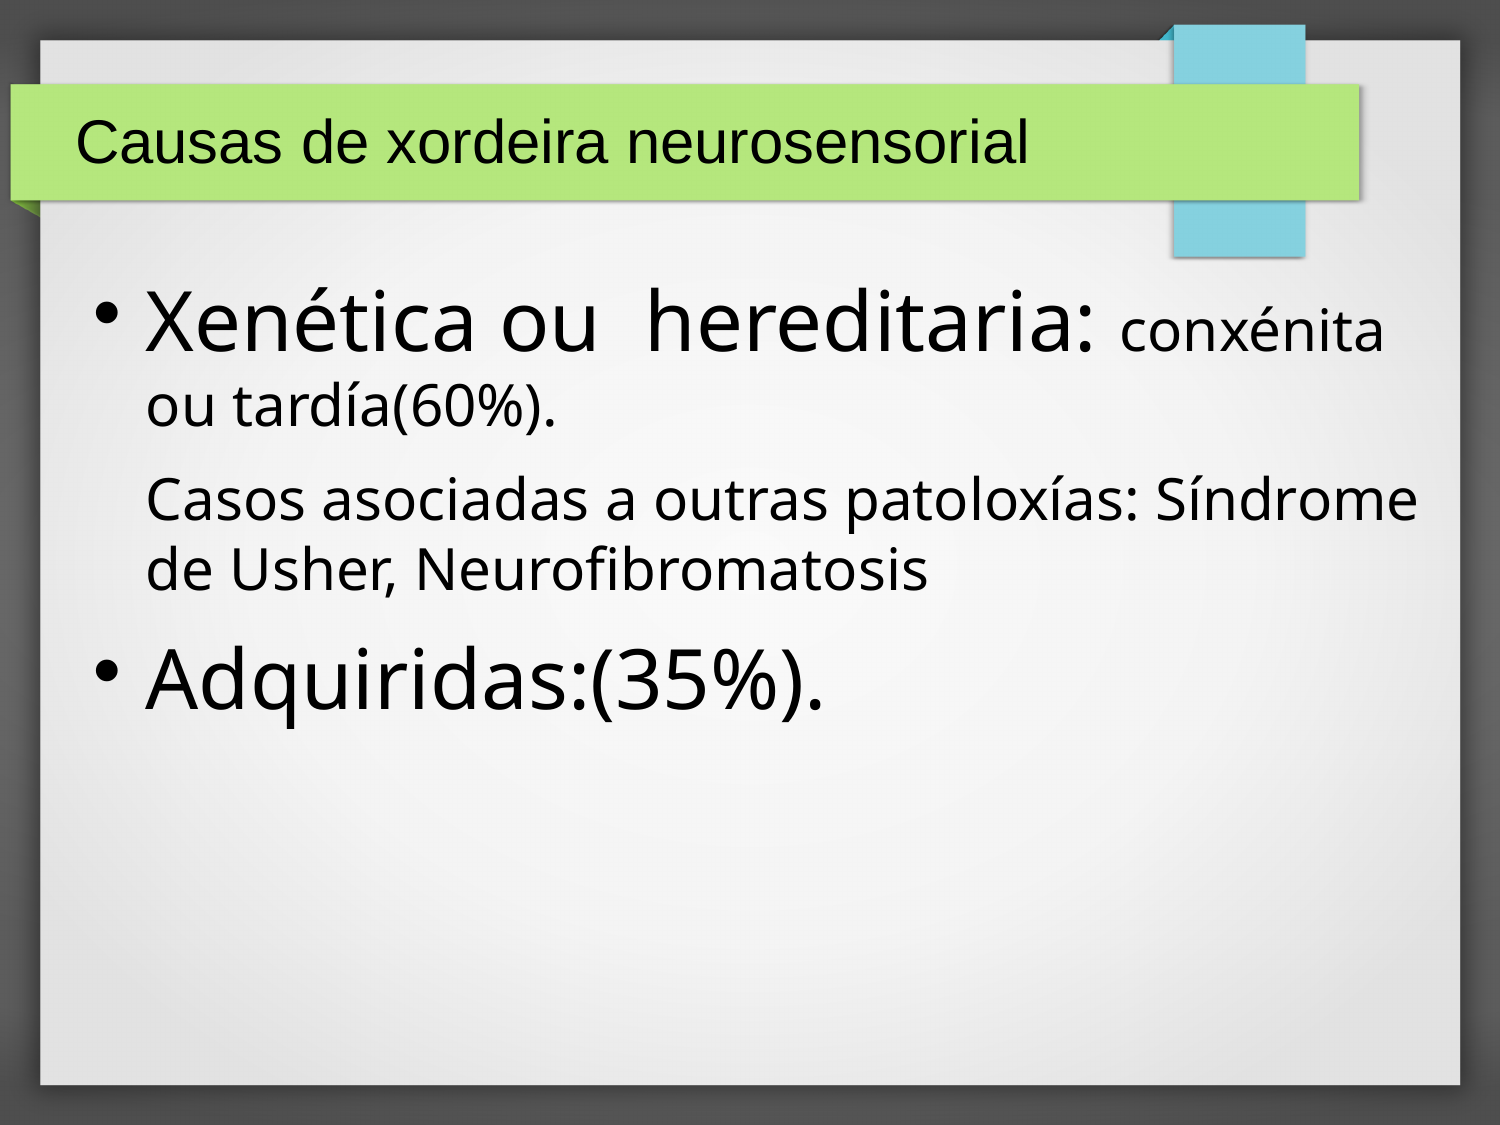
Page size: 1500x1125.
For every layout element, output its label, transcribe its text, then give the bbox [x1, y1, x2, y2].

picture [0, 0, 1500, 1125]
text_box Causas de xordeira neurosensorial [75, 44, 1425, 233]
text_box Xenética ou hereditaria: conxénita ou tardía(60%). Casos asociadas a outras patoloxías: Síndrome de Usher, Neurofibromatosis Adquiridas:(35%). [74, 267, 1425, 921]
